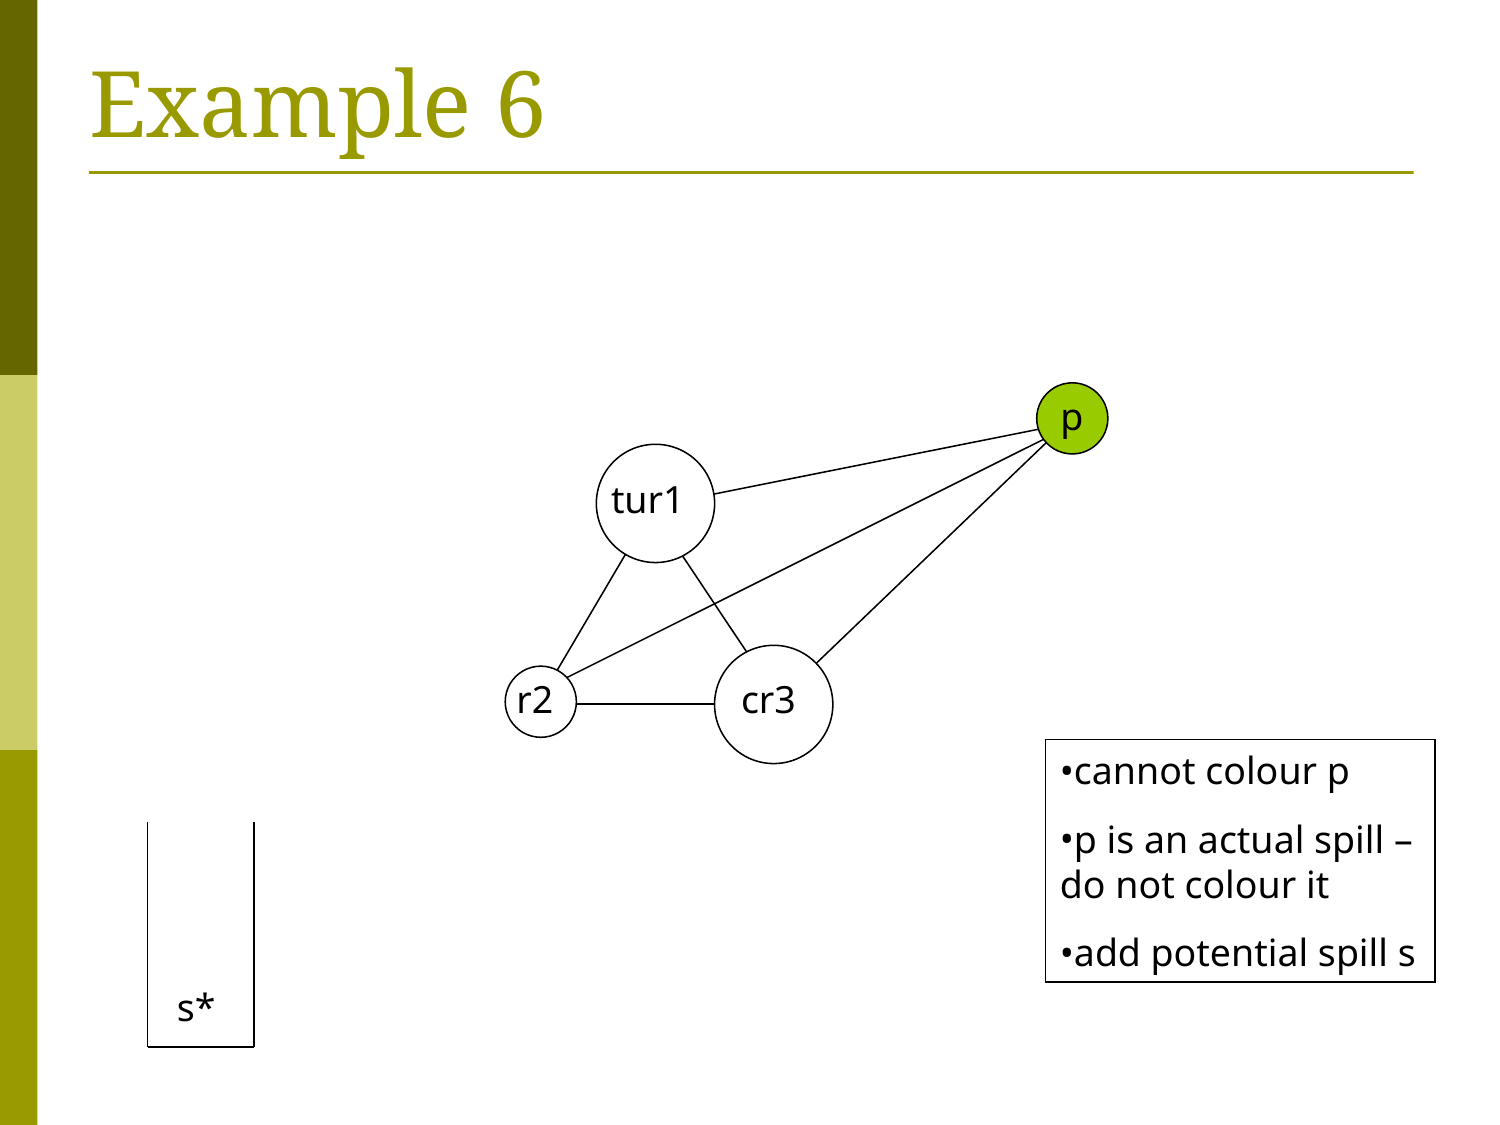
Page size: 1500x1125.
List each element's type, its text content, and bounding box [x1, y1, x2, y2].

text_box tur1 [596, 467, 739, 529]
text_box [602, 529, 709, 563]
text_box s* [162, 976, 231, 1037]
text_box [1099, 395, 1108, 442]
text_box r2 [501, 668, 584, 730]
text_box [1036, 395, 1045, 442]
text_box cr3 [726, 668, 833, 730]
text_box [519, 730, 563, 738]
title Example 6 [75, 45, 1426, 173]
text_box [608, 444, 703, 467]
text_box [1049, 446, 1095, 454]
text_box p [1045, 385, 1099, 446]
text_box [714, 669, 828, 764]
text_box [727, 645, 821, 668]
text_box cannot colour p p is an actual spill – do not colour it add potential spill s [1045, 739, 1435, 982]
